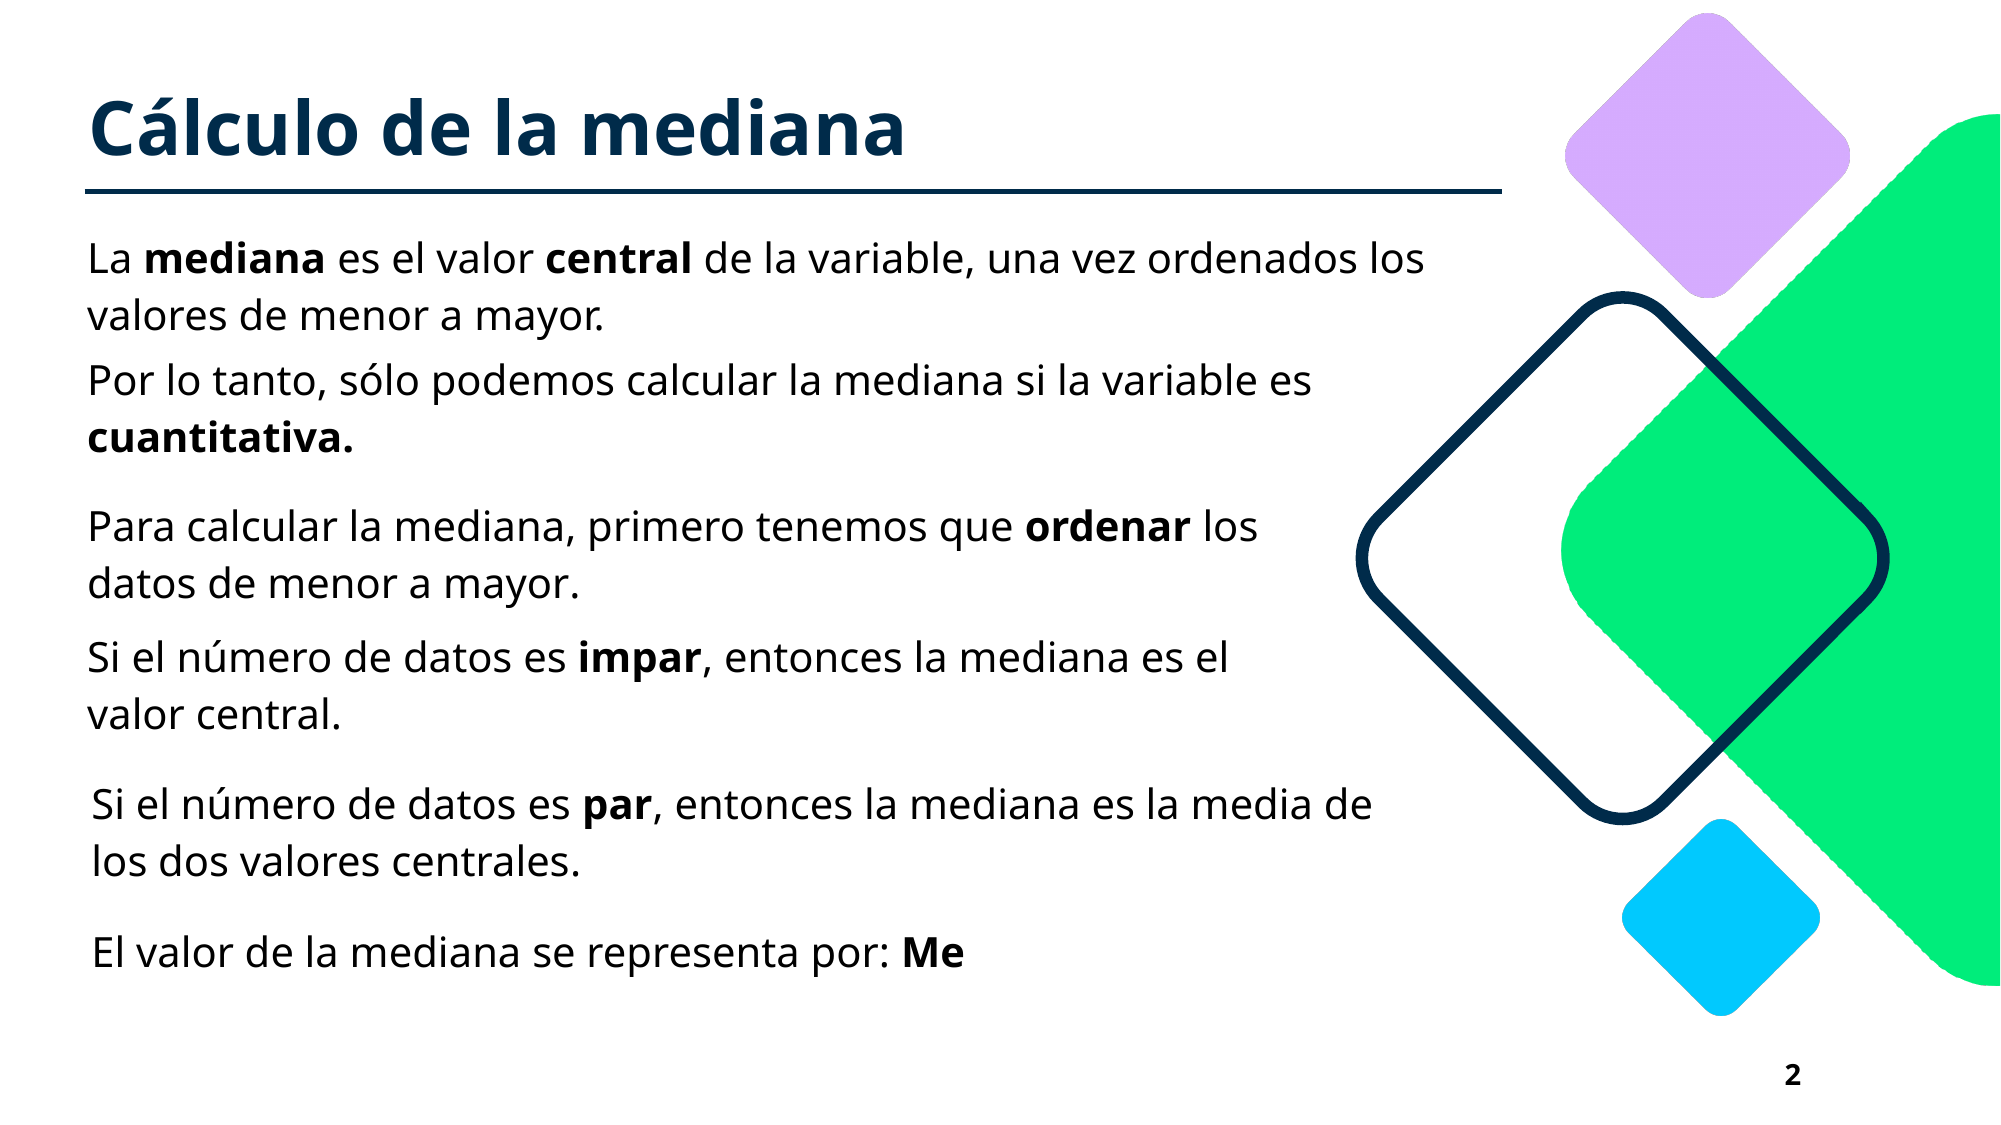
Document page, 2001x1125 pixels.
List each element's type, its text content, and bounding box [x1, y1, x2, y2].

text_box Si el número de datos es impar, entonces la mediana es el valor central. [72, 621, 1300, 743]
text_box La mediana es el valor central de la variable, una vez ordenados los valores de menor a mayor. [72, 221, 1477, 343]
text_box Para calcular la mediana, primero tenemos que ordenar los datos de menor a mayor. [72, 489, 1329, 621]
picture [1561, 304, 1877, 812]
text_box Por lo tanto, sólo podemos calcular la mediana si la variable es cuantitativa. [72, 343, 1477, 475]
picture [1561, 13, 2001, 1016]
title Cálculo de la mediana [88, 29, 1329, 178]
text_box El valor de la mediana se representa por: Me [76, 928, 1388, 1028]
text_box Si el número de datos es par, entonces la mediana es la media de los dos valores centrales. [76, 767, 1436, 928]
